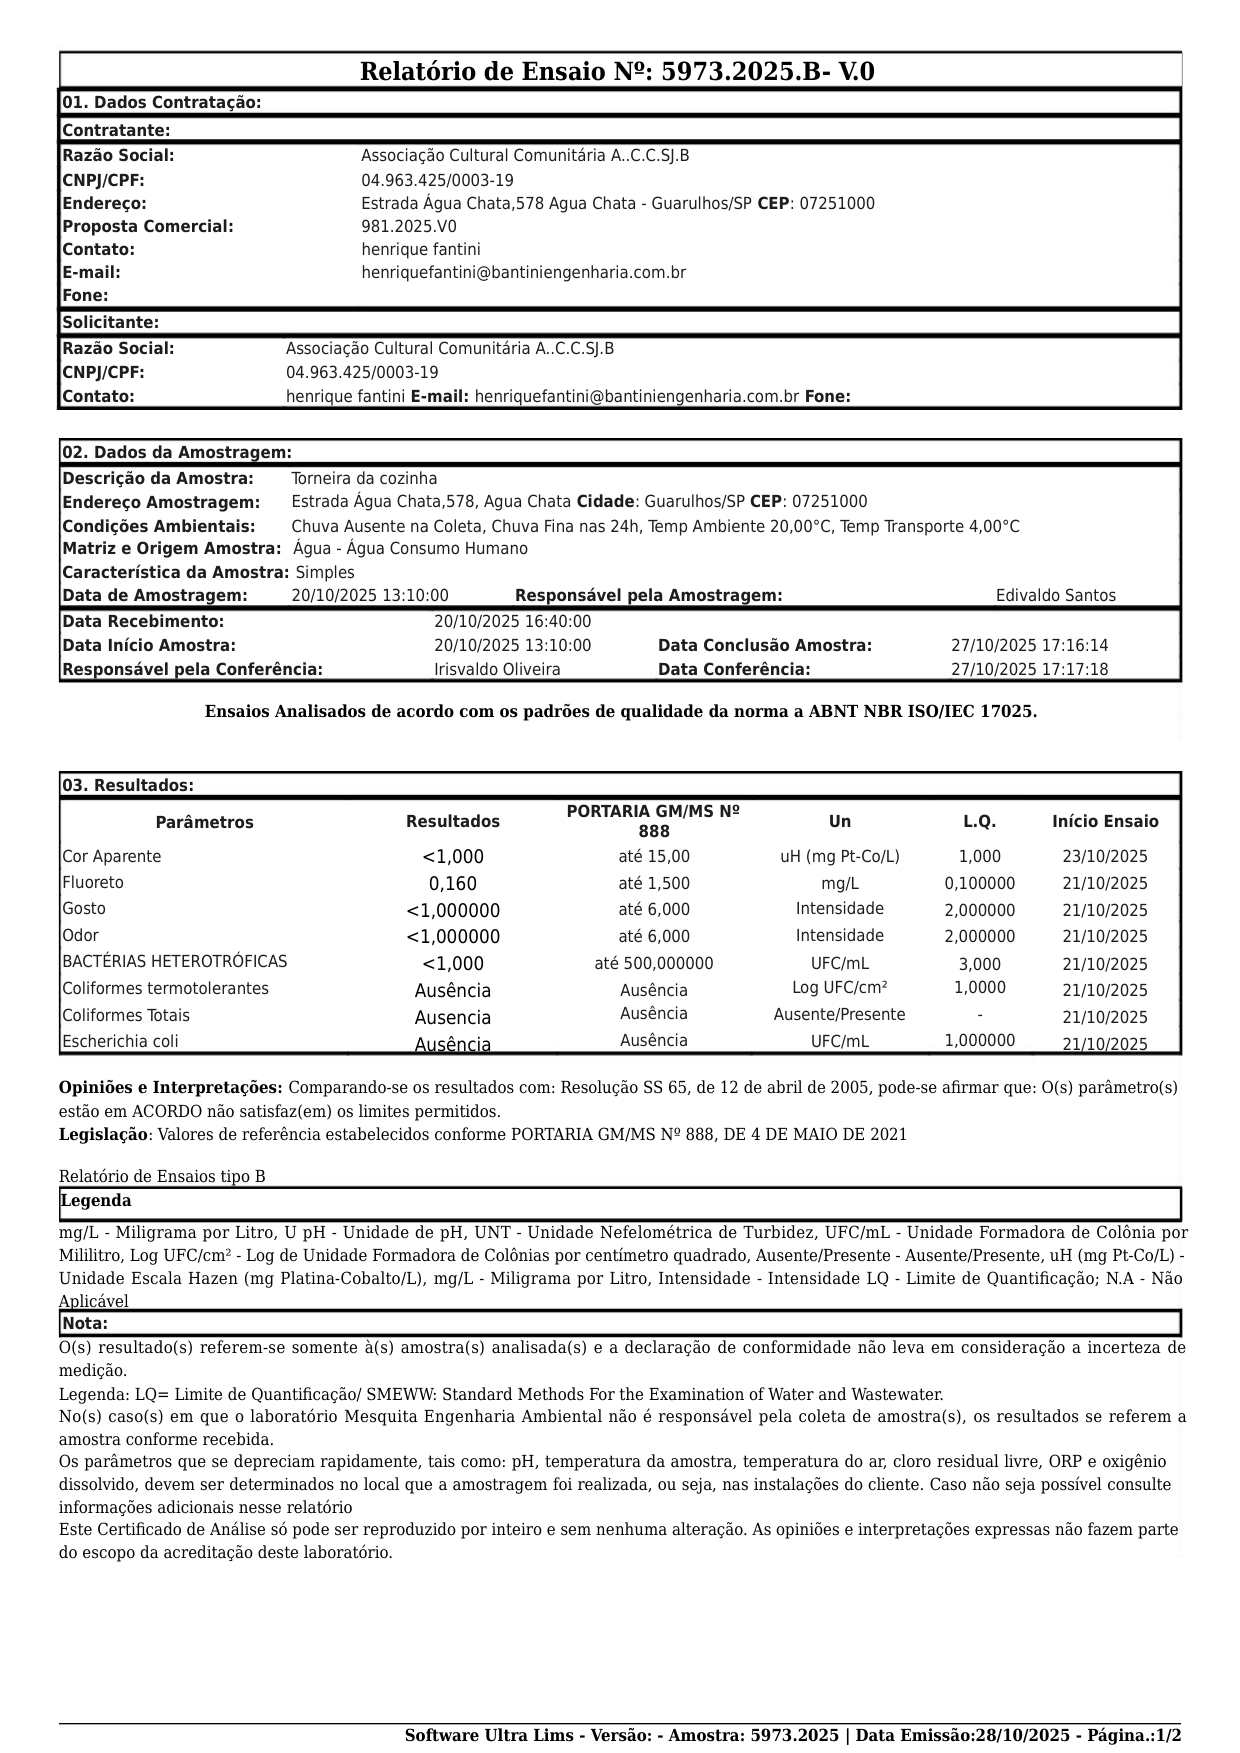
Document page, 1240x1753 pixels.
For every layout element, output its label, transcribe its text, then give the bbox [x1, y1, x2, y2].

text_box 1,0000 - [954, 977, 1032, 1025]
text_box Legenda [60, 1190, 157, 1210]
text_box uH (mg Pt-Co/L) mg/L [780, 846, 925, 893]
text_box O(s) resultado(s) referem-se somente à(s) amostra(s) analisada(s) e a declaração de conformidade não leva em consideração a incerteza de medição. Legenda: LQ= Limite de Quantificação/ SMEWW: Standard Methods For the Examination of Water and Wastewater. No(s) caso(s) em que o laboratório Mesquita Engenharia Ambiental não é responsável pela coleta de amostra(s), os resultados se referem a amostra conforme recebida. Os parâmetros que se depreciam rapidamente, tais como: pH, temperatura da amostra, temperatura do ar, cloro residual livre, ORP e oxigênio dissolvido, devem ser determinados no local que a amostragem foi realizada, ou seja, nas instalações do cliente. Caso não seja possível consulte informações adicionais nesse relatório Este Certificado de Análise só pode ser reproduzido por inteiro e sem nenhuma alteração. As opiniões e interpretações expressas não fazem parte do escopo da acreditação deste laboratório. [58, 1337, 1206, 1563]
text_box Nota: [62, 1313, 134, 1333]
text_box Software Ultra Lims - Versão: - Amostra: 5973.2025 | Data Emissão:28/10/2025 - Página.:1/2 [404, 1725, 1206, 1745]
text_box Estrada Água Chata,578, Agua Chata Cidade: Guarulhos/SP CEP: 07251000 Chuva Ausente na Coleta, Chuva Fina nas 24h, Temp Ambiente 20,00°C, Temp Transporte 4,00°C [291, 491, 1054, 536]
text_box [58, 1311, 1183, 1337]
text_box Gosto [62, 898, 131, 919]
text_box Razão Social: CNPJ/CPF: Contato: [62, 338, 200, 406]
text_box 1,000 0,100000 2,000000 2,000000 3,000 [944, 846, 1041, 974]
text_box Cor Aparente [62, 846, 187, 866]
text_box Associação Cultural Comunitária A..C.C.SJ.B 04.963.425/0003-19 Estrada Água Chata,578 Agua Chata - Guarulhos/SP CEP: 07251000 981.2025.V0 [361, 145, 900, 236]
text_box 27/10/2025 17:16:14 27/10/2025 17:17:18 [951, 635, 1135, 679]
text_box Data Recebimento: [62, 611, 249, 632]
text_box Ausência [620, 1003, 714, 1024]
text_box Intensidade Intensidade UFC/mL [796, 898, 910, 973]
text_box Odor [62, 924, 124, 945]
text_box 02. Dados da Amostragem: [62, 442, 317, 462]
text_box Descrição da Amostra: Endereço Amostragem: Condições Ambientais: [62, 468, 285, 536]
text_box Log UFC/cm² Ausente/Presente UFC/mL [773, 977, 932, 1052]
text_box Responsável pela Amostragem: [515, 585, 807, 605]
text_box 1,000000 [944, 1029, 1041, 1050]
text_box E-mail: [62, 262, 146, 282]
text_box Fone: [62, 285, 135, 306]
text_box [58, 771, 1183, 1222]
text_box Data de Amostragem: [62, 585, 273, 605]
text_box Un [828, 811, 877, 831]
text_box Razão Social: CNPJ/CPF: Endereço: Proposta Comercial: Contato: [62, 145, 259, 260]
text_box Torneira da cozinha [291, 468, 466, 489]
text_box Fluoreto [62, 872, 150, 892]
text_box 888 até 15,00 até 1,500 até 6,000 até 6,000 até 500,000000 Ausência [594, 821, 740, 1000]
text_box L.Q. [963, 811, 1023, 831]
text_box Relatório de Ensaio Nº: 5973.2025.B- V.0 [359, 56, 906, 86]
text_box Solicitante: [62, 312, 184, 332]
text_box <1,000 0,160 <1,000000 <1,000000 <1,000 Ausência Ausencia Ausência [405, 844, 526, 1056]
text_box henrique fantini [361, 238, 506, 259]
text_box Relatório de Ensaios tipo B [59, 1166, 291, 1187]
text_box 03. Resultados: Parâmetros [62, 774, 279, 832]
text_box Matriz e Origem Amostra: Água - Água Consumo Humano Característica da Amostra: Simples [62, 538, 552, 583]
text_box [55, 21, 1183, 410]
text_box [58, 438, 1183, 741]
text_box 20/10/2025 13:10:00 [291, 585, 475, 605]
text_box Resultados [406, 811, 525, 831]
text_box 20/10/2025 16:40:00 [434, 611, 618, 632]
text_box mg/L - Miligrama por Litro, U pH - Unidade de pH, UNT - Unidade Nefelométrica de Turbidez, UFC/mL - Unidade Formadora de Colônia por Mililitro, Log UFC/cm² - Log de Unidade Formadora de Colônias por centímetro quadrado, Ausente/Presente - Ausente/Presente, uH (mg Pt-Co/L) - Unidade Escala Hazen (mg Platina-Cobalto/L), mg/L - Miligrama por Litro, Intensidade - Intensidade LQ - Limite de Quantificação; N.A - Não Aplicável [58, 1222, 1207, 1311]
text_box BACTÉRIAS HETEROTRÓFICAS Coliformes termotolerantes Coliformes Totais Escherichia coli [62, 951, 313, 1052]
text_box Ausência [620, 1029, 714, 1050]
text_box Ensaios Analisados de acordo com os padrões de qualidade da norma a ABNT NBR ISO/IEC 17025. [205, 701, 1060, 722]
text_box Associação Cultural Comunitária A..C.C.SJ.B 04.963.425/0003-19 henrique fantini E-mail: henriquefantini@bantiniengenharia.com.br Fone: [286, 338, 875, 406]
text_box PORTARIA GM/MS Nº [566, 801, 768, 821]
text_box Data Conclusão Amostra: Data Conferência: [658, 635, 897, 679]
text_box 23/10/2025 21/10/2025 21/10/2025 21/10/2025 21/10/2025 21/10/2025 21/10/2025 21/10/2025 [1062, 846, 1174, 1055]
text_box 01. Dados Contratação: Contratante: [62, 92, 287, 140]
text_box 20/10/2025 13:10:00 Irisvaldo Oliveira [434, 635, 618, 679]
text_box Início Ensaio [1052, 811, 1184, 831]
text_box Edivaldo Santos [996, 585, 1141, 605]
text_box henriquefantini@bantiniengenharia.com.br [361, 262, 711, 282]
text_box Data Início Amostra: Responsável pela Conferência: [62, 635, 348, 679]
text_box Opiniões e Interpretações: Comparando-se os resultados com: Resolução SS 65, de 12 de abril de 2005, pode-se afirmar que: O(s) parâmetro(s) estão em ACORDO não satisfaz(em) os limites permitidos. Legislação: Valores de referência estabelecidos conforme PORTARIA GM/MS Nº 888, DE 4 DE MAIO DE 2021 [59, 1077, 1207, 1144]
